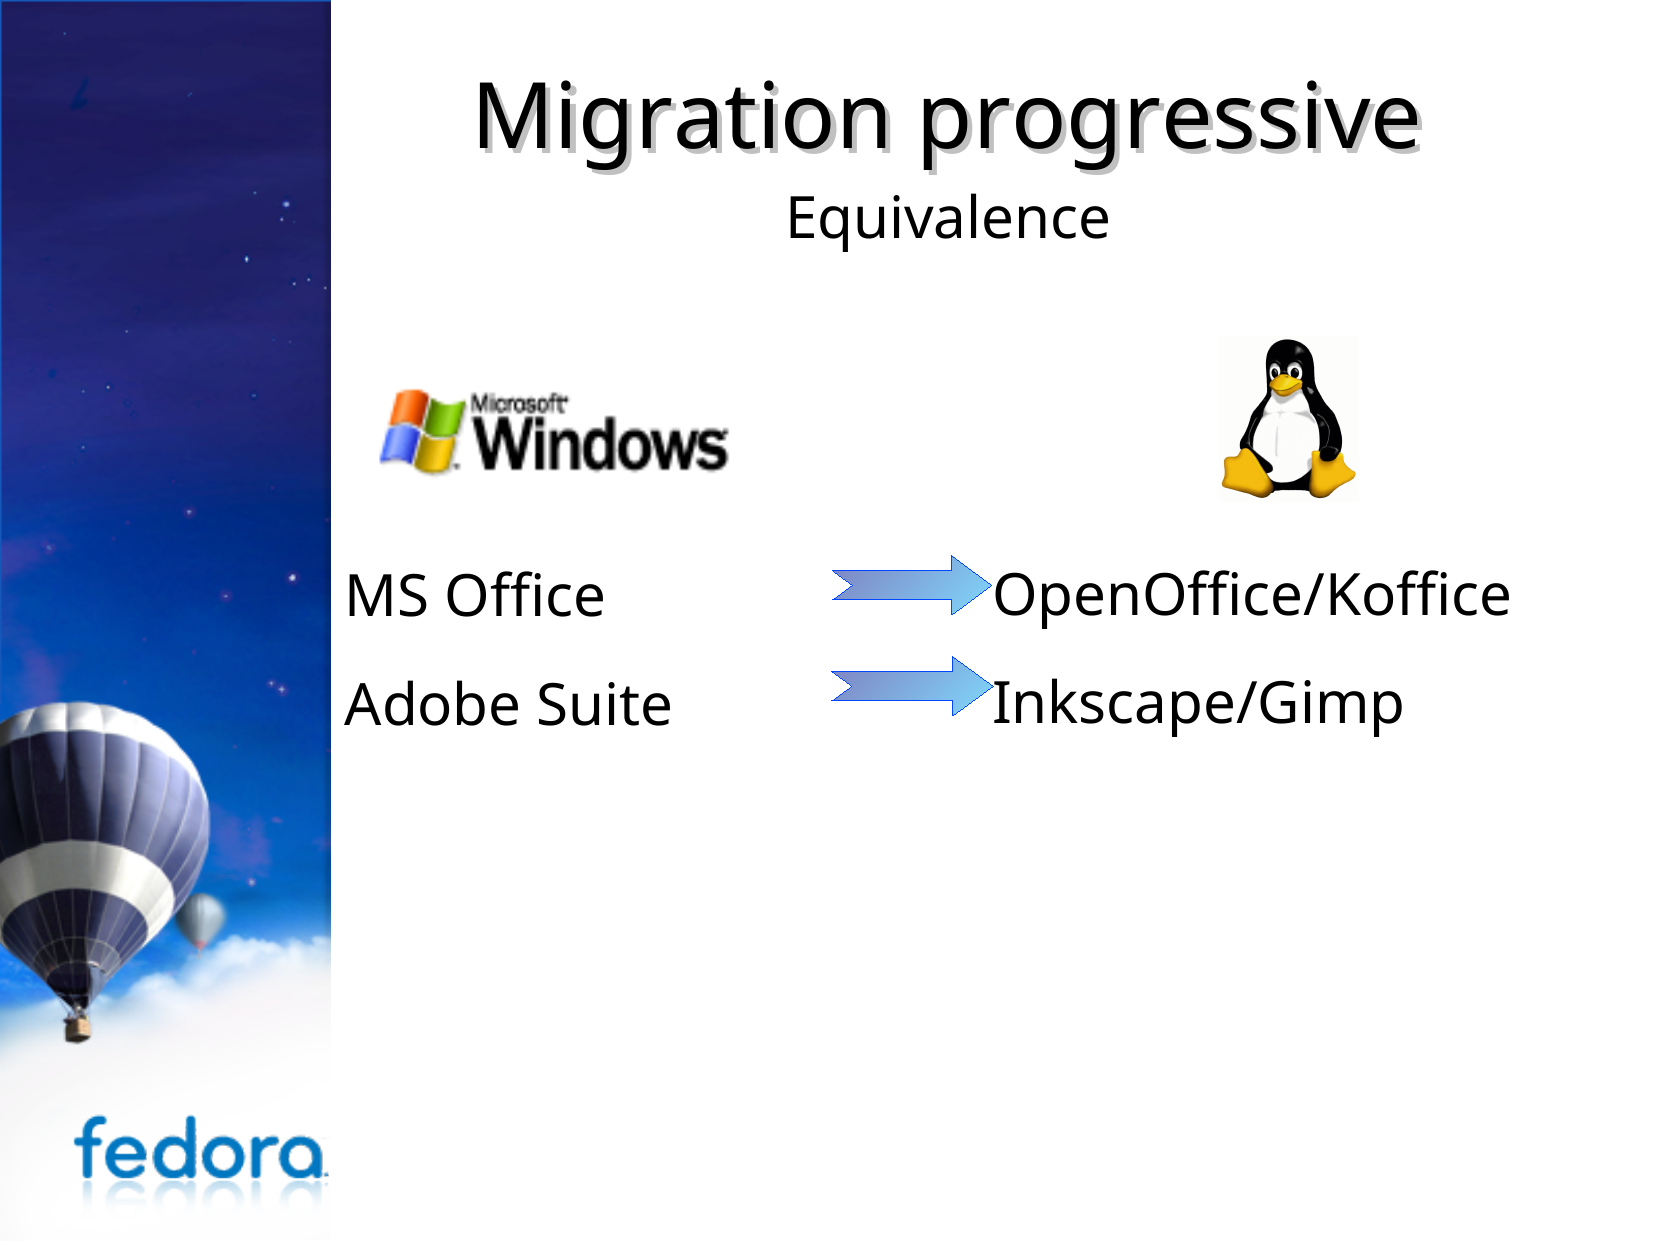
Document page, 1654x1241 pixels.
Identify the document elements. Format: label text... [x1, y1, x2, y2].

text_box [831, 656, 994, 716]
picture [0, 0, 331, 1241]
picture [1219, 336, 1359, 503]
picture [354, 379, 957, 503]
list MS Office Adobe Suite [331, 554, 977, 1145]
list OpenOffice/Koffice Inkscape/Gimp [974, 552, 1631, 1141]
title Migration progressive Equivalence [331, 49, 1571, 257]
text_box [832, 555, 992, 615]
